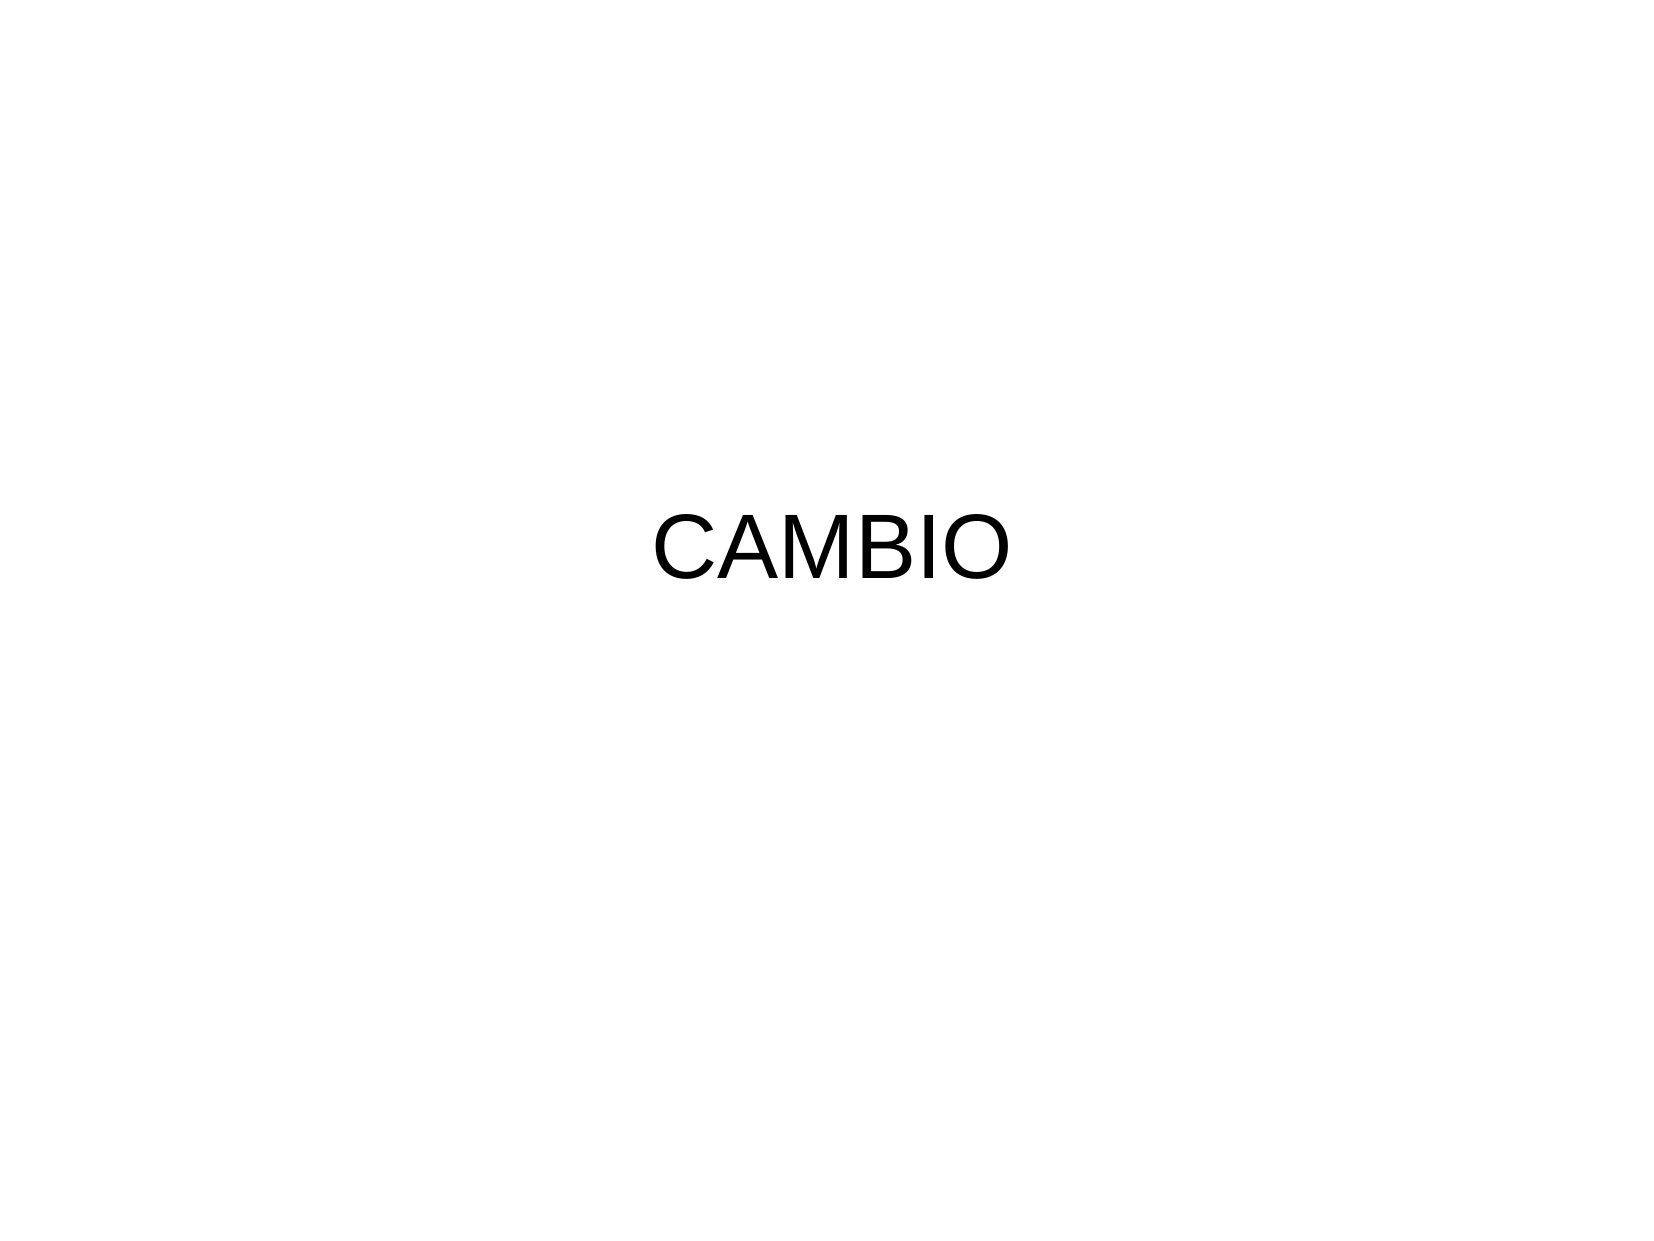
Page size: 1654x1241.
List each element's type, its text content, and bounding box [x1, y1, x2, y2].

title CAMBIO [88, 442, 1577, 651]
